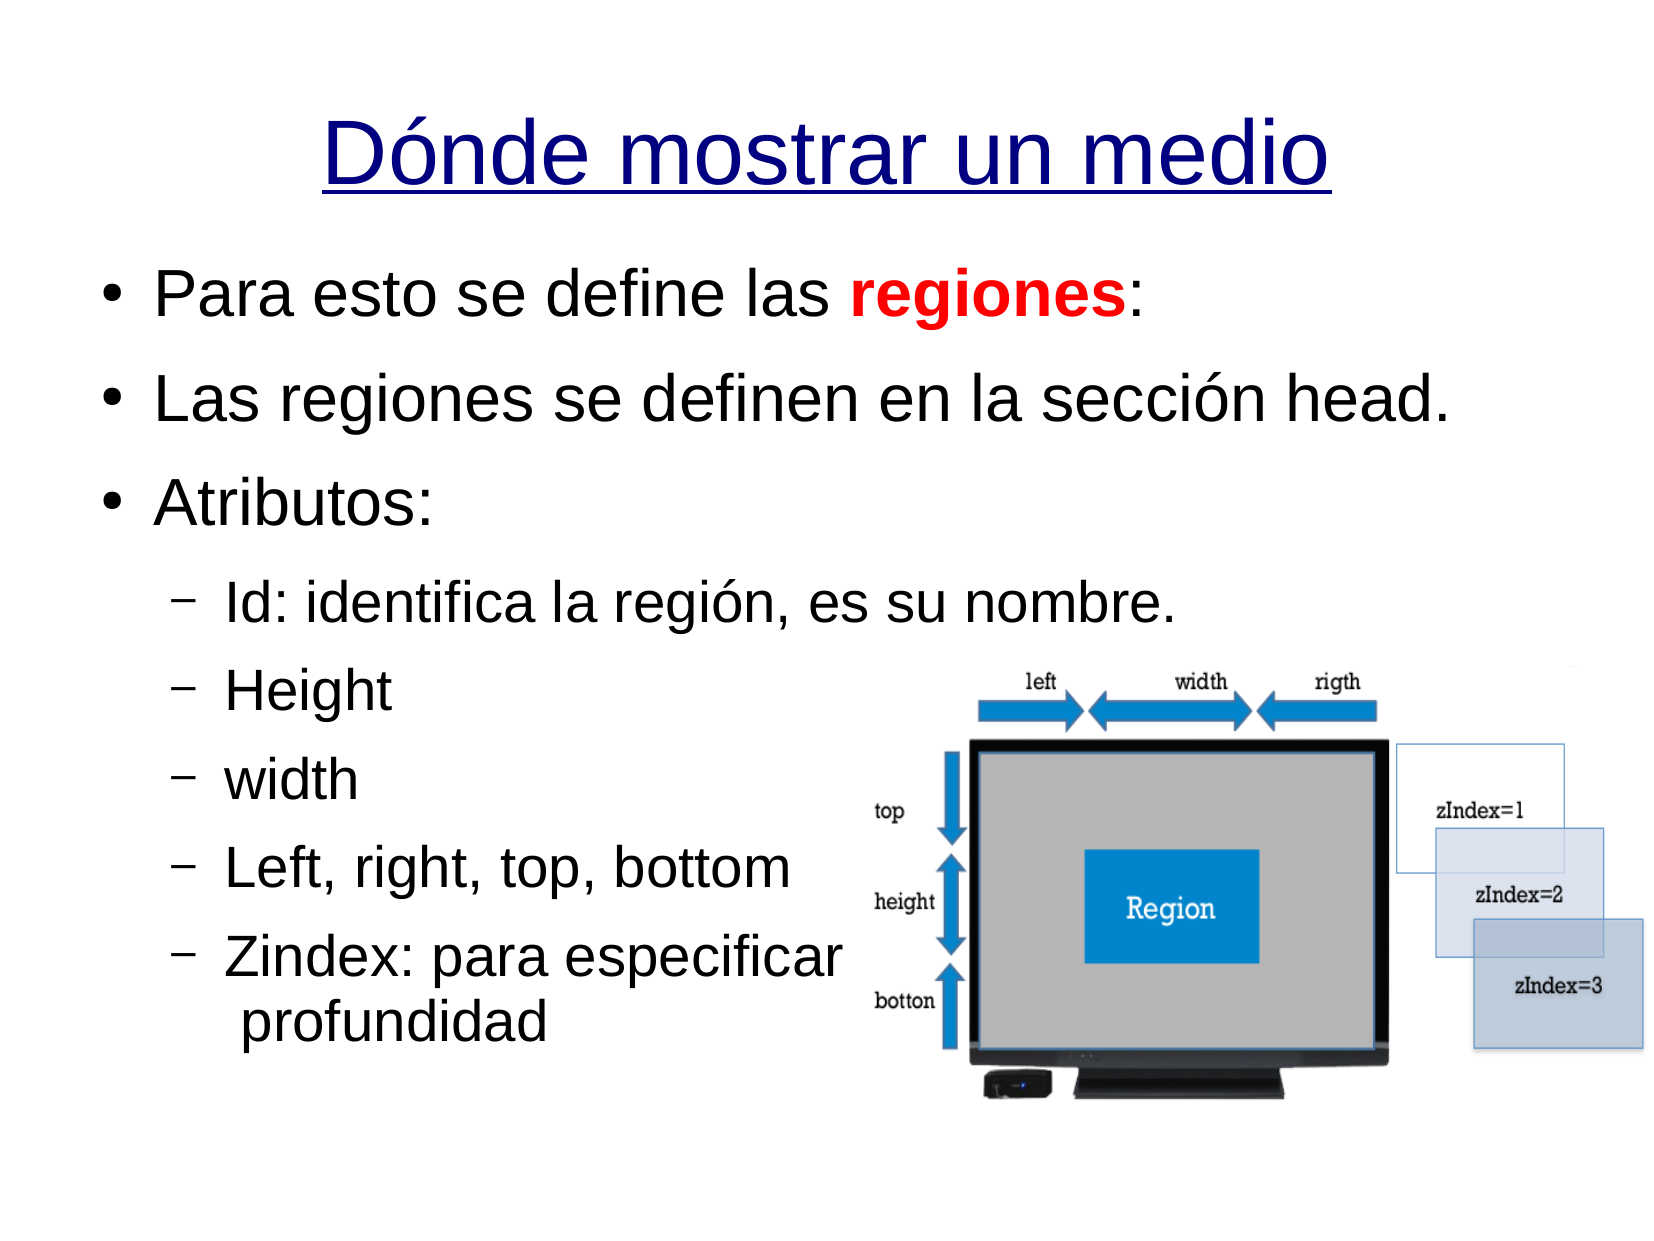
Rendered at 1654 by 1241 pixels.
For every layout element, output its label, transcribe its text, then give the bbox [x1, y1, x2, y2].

picture [863, 654, 1654, 1122]
list Para esto se define las regiones: Las regiones se definen en la sección head. Atributos: Id: identifica la región, es su nombre. Height width Left, right, top, bottom Zindex: para especificar profundidad [82, 256, 1538, 1122]
title Dónde mostrar un medio [82, 49, 1571, 257]
